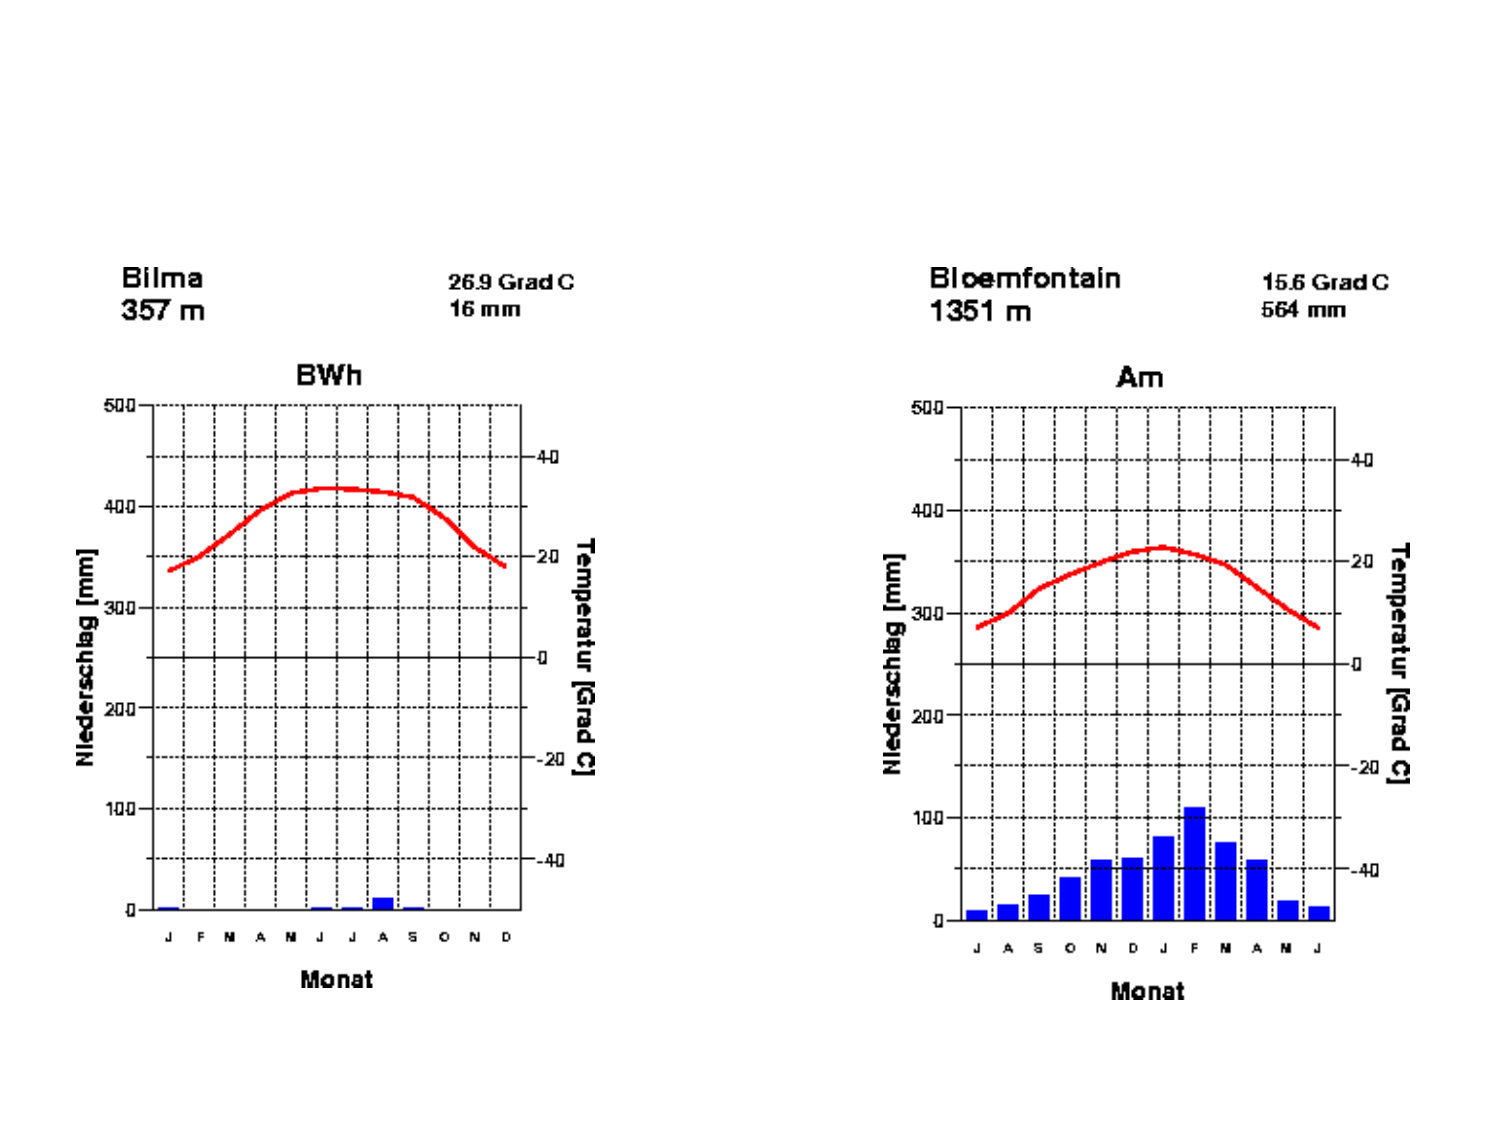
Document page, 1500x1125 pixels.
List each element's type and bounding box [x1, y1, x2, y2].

picture [883, 267, 1410, 1000]
picture [76, 267, 595, 988]
